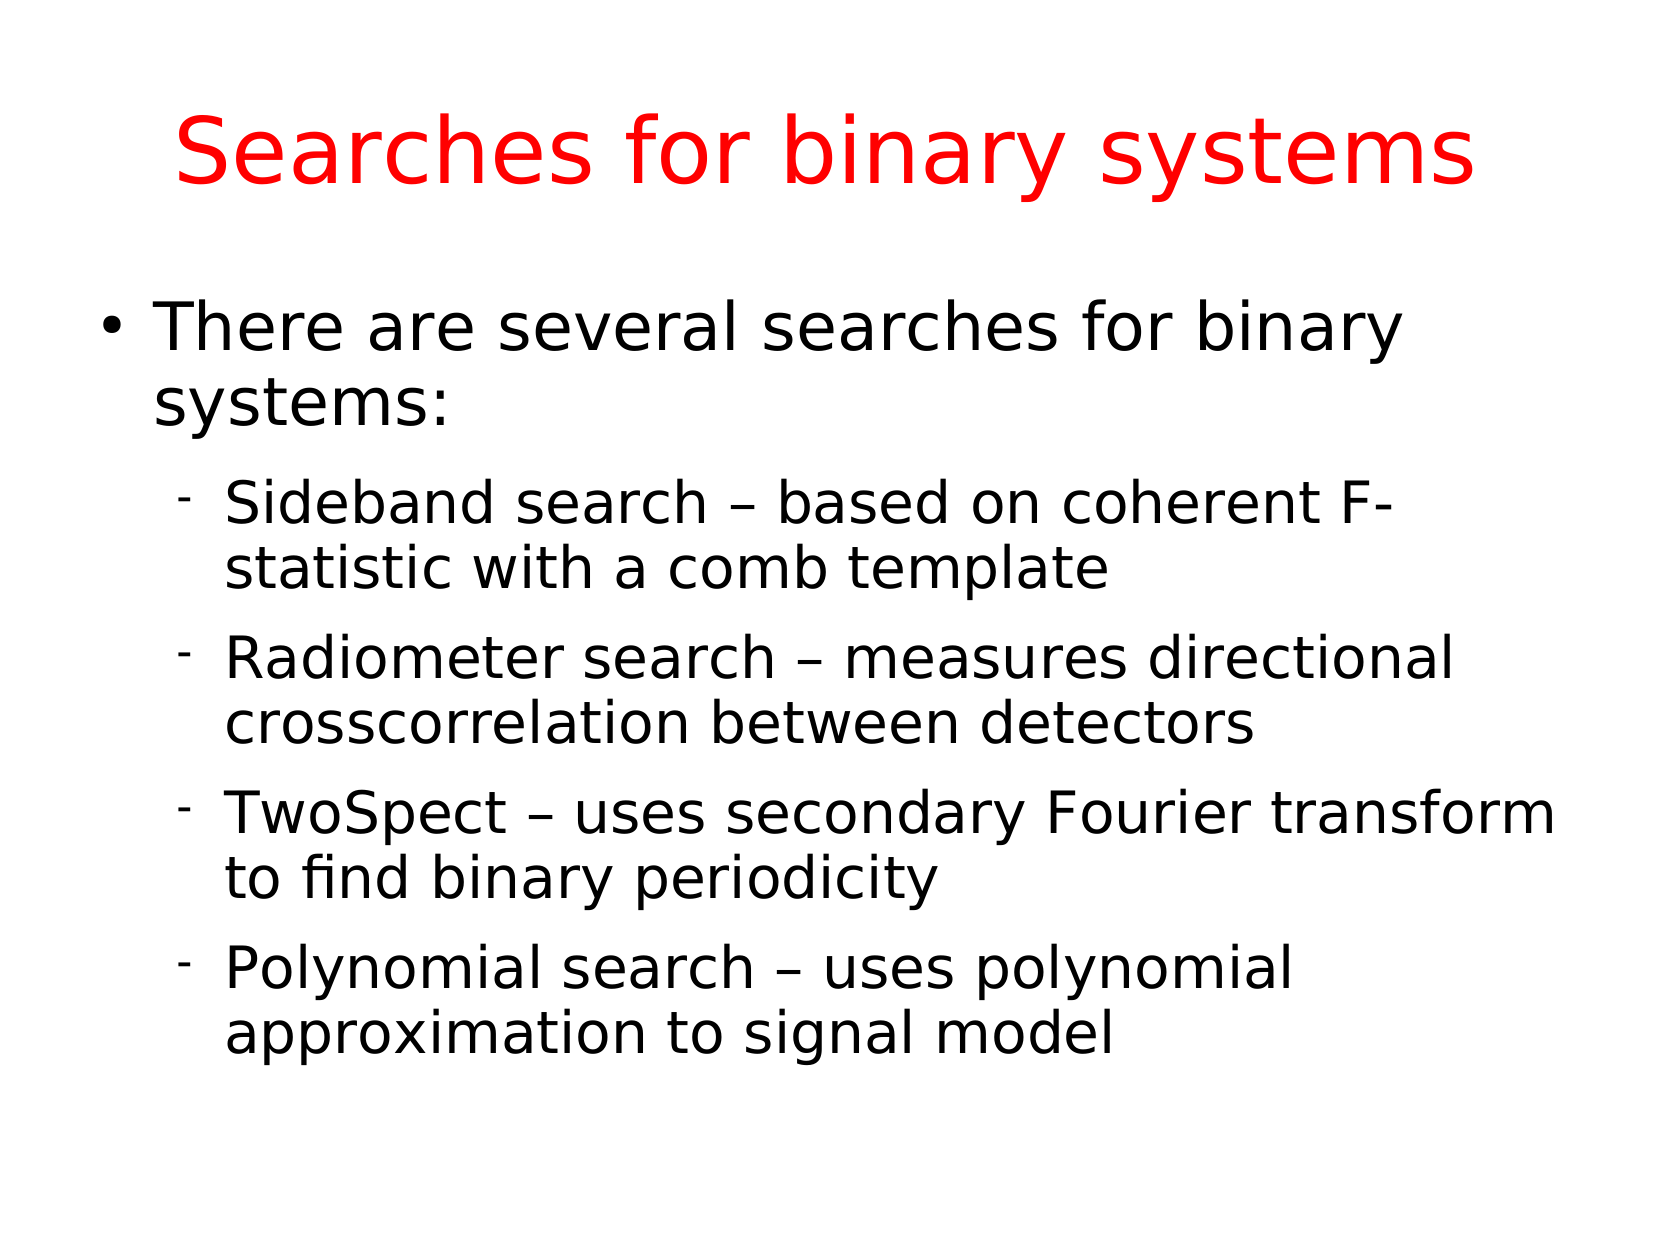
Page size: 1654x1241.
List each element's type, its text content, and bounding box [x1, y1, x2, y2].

list There are several searches for binary systems: Sideband search – based on coherent F-statistic with a comb template Radiometer search – measures directional crosscorrelation between detectors TwoSpect – uses secondary Fourier transform to find binary periodicity Polynomial search – uses polynomial approximation to signal model [82, 290, 1571, 1094]
title Searches for binary systems [82, 49, 1571, 257]
